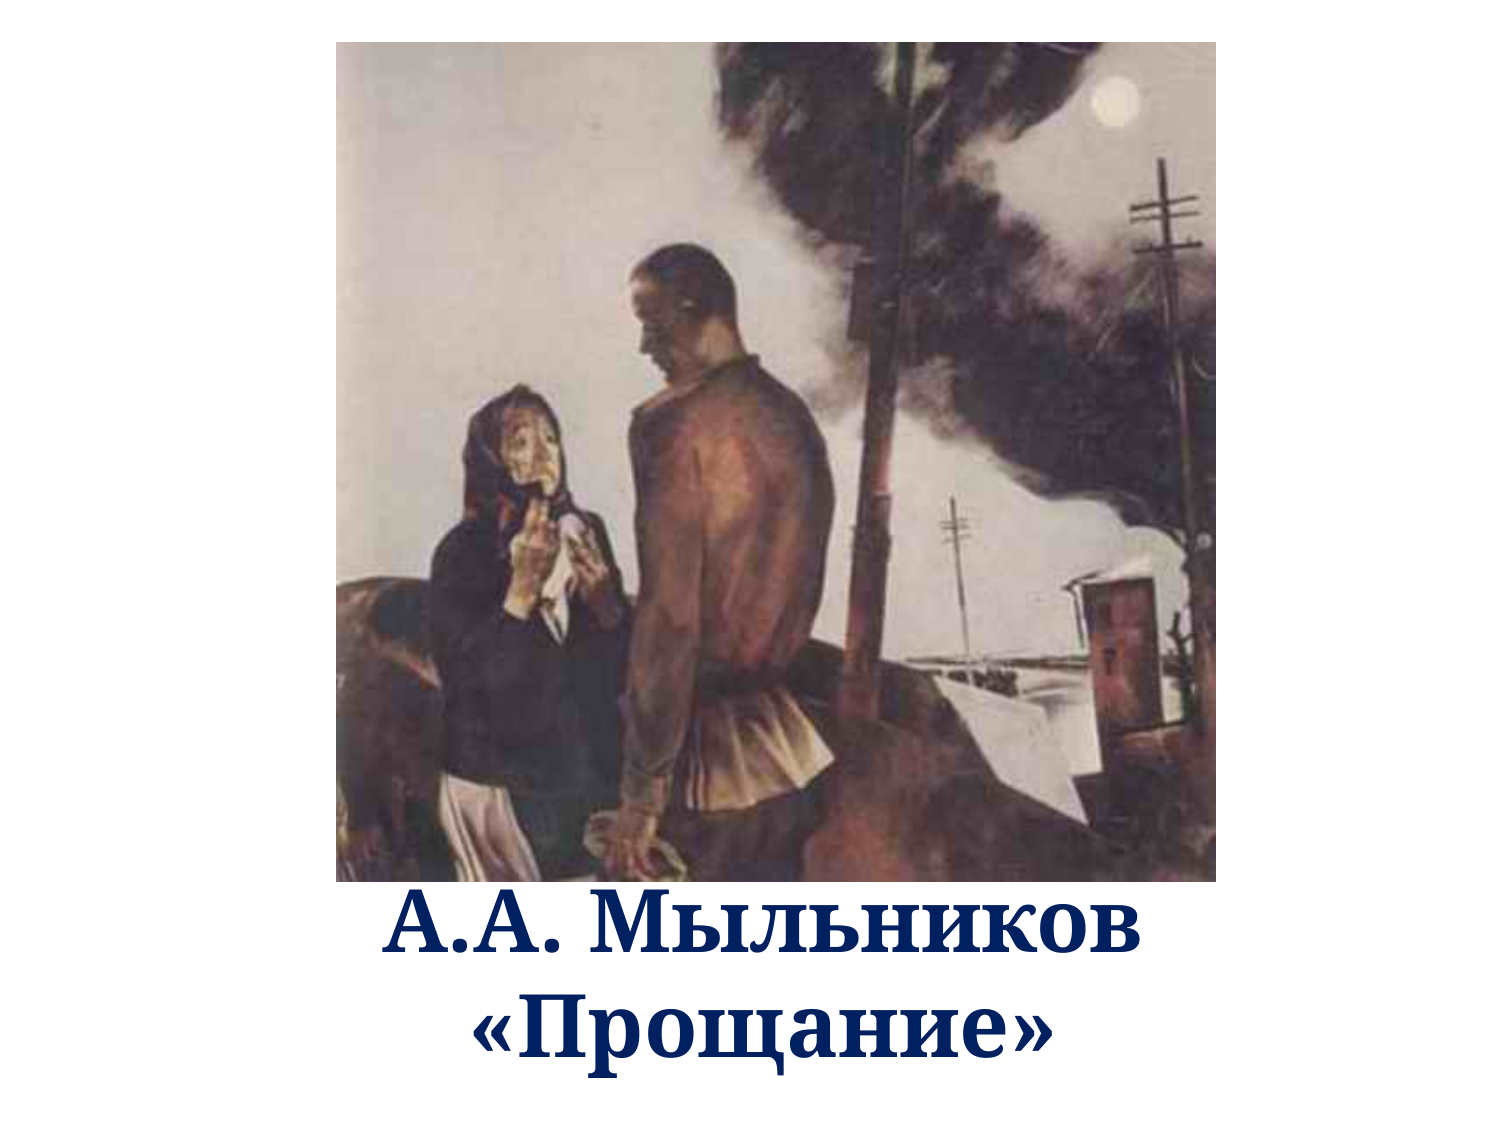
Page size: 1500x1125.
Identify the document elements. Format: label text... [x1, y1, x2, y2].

picture [336, 42, 1216, 882]
title А.А. Мыльников «Прощание» [88, 857, 1439, 1046]
